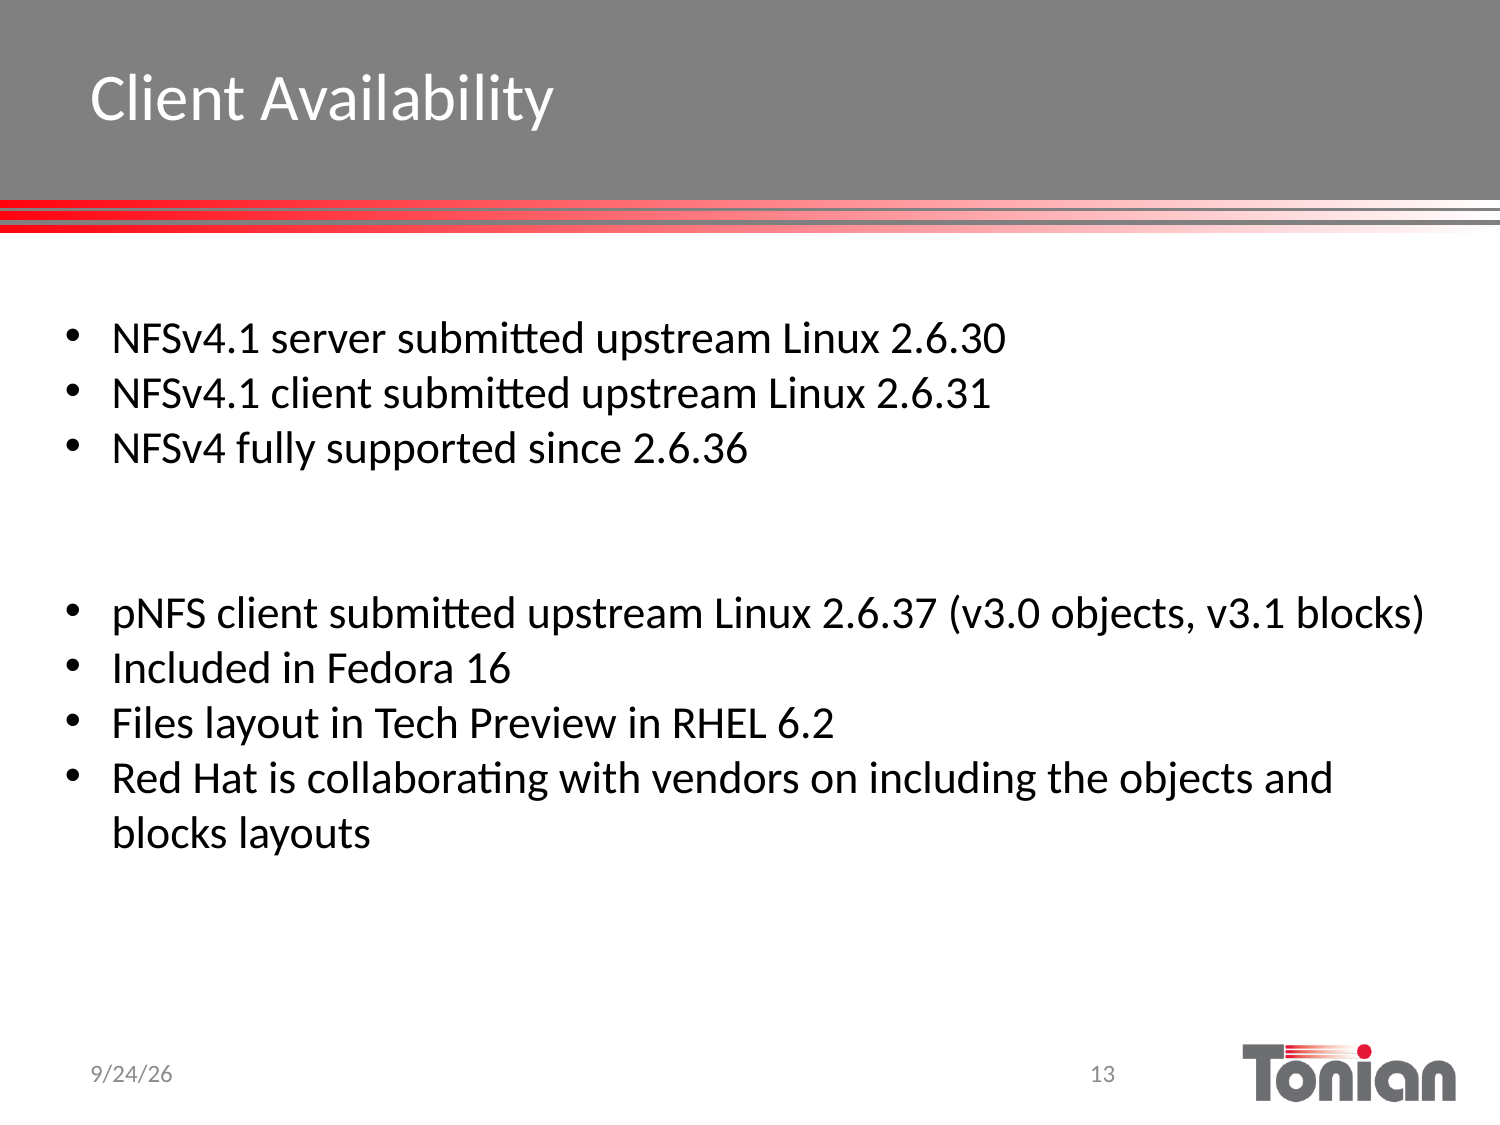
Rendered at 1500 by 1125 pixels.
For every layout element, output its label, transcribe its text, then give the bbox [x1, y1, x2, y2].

text_box NFSv4.1 server submitted upstream Linux 2.6.30 NFSv4.1 client submitted upstream Linux 2.6.31 NFSv4 fully supported since 2.6.36 pNFS client submitted upstream Linux 2.6.37 (v3.0 objects, v3.1 blocks) Included in Fedora 16 Files layout in Tech Preview in RHEL 6.2 Red Hat is collaborating with vendors on including the objects and blocks layouts [50, 299, 1451, 865]
slide_number <number> [1074, 1042, 1425, 1103]
picture [1237, 1038, 1462, 1119]
title Client Availability [75, 0, 1426, 188]
slide_number 6/28/12 [75, 1042, 425, 1103]
